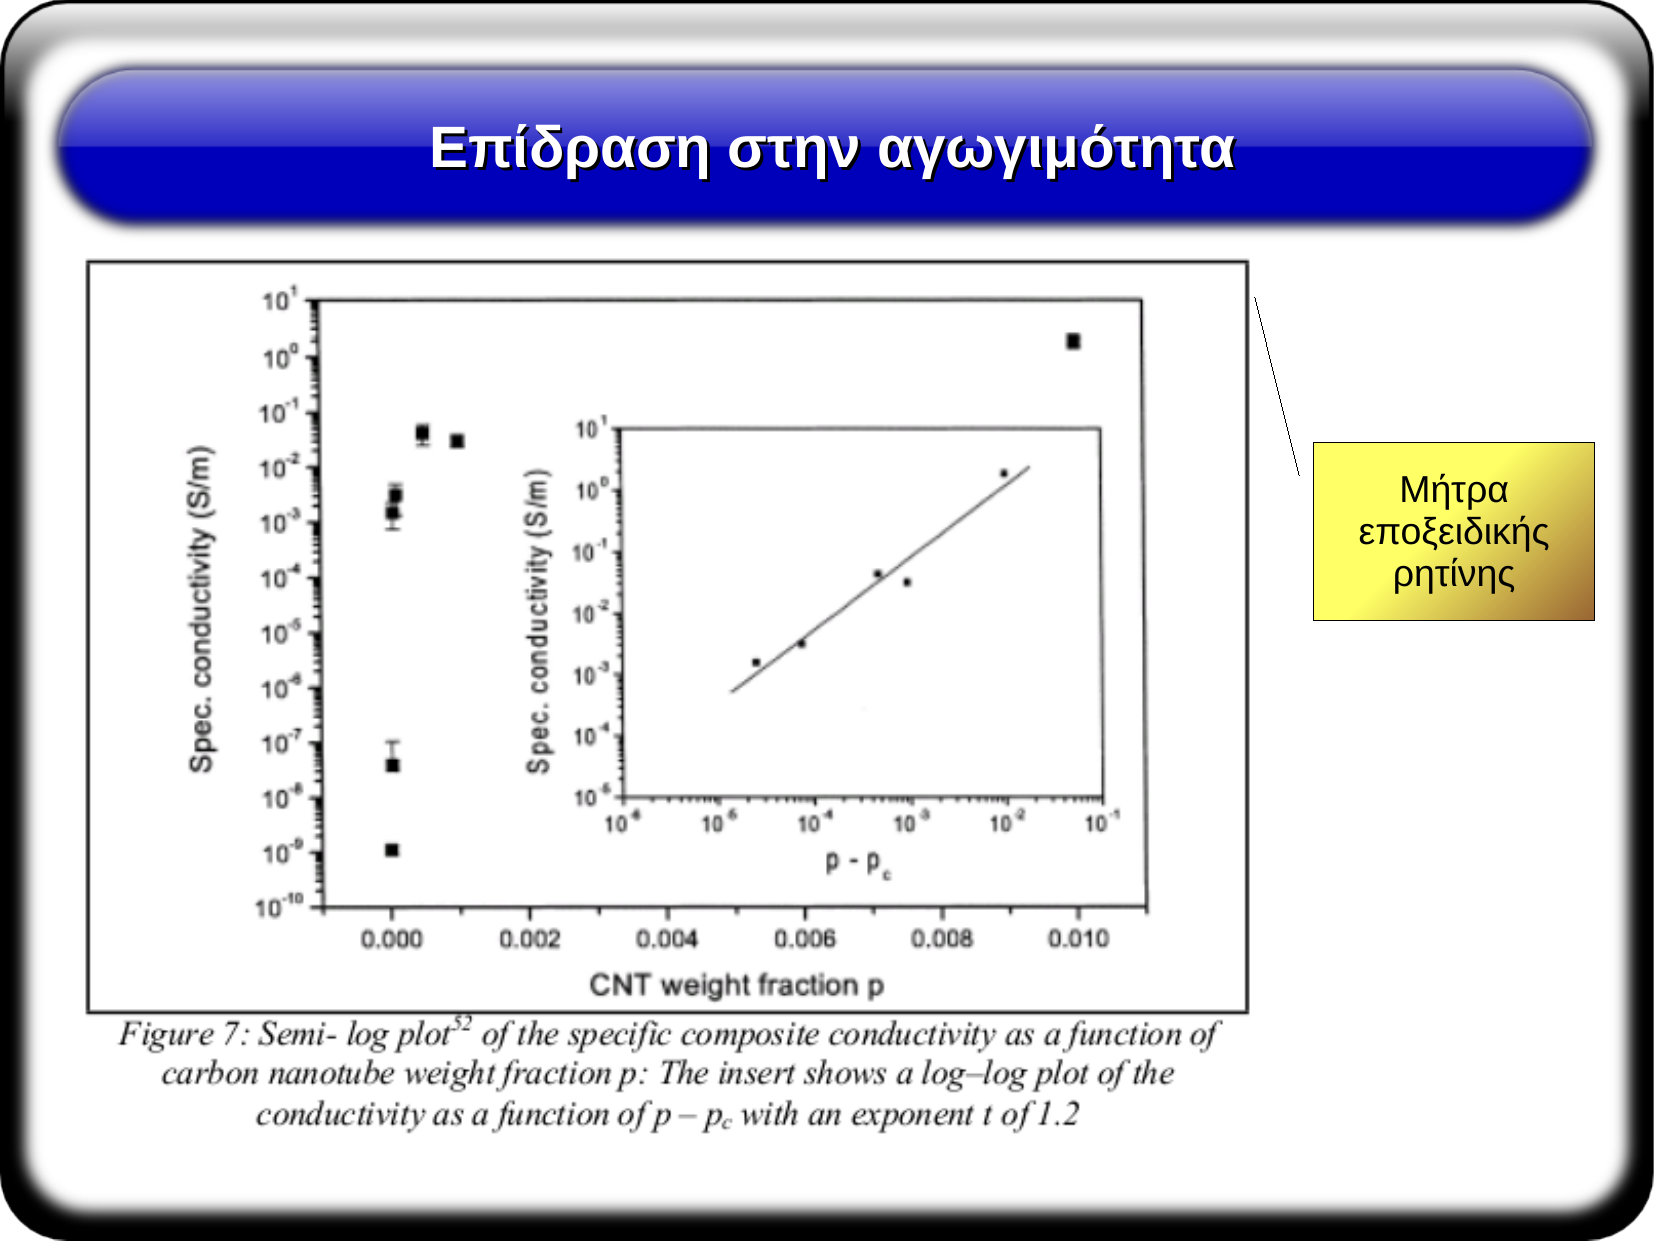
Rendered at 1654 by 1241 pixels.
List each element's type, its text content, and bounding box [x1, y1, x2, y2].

title Επίδραση στην αγωγιμότητα [88, 59, 1577, 237]
picture [0, 0, 1654, 1241]
text_box Μήτρα εποξειδικής ρητίνης [1314, 443, 1594, 620]
subtitle [1258, 297, 1571, 1102]
